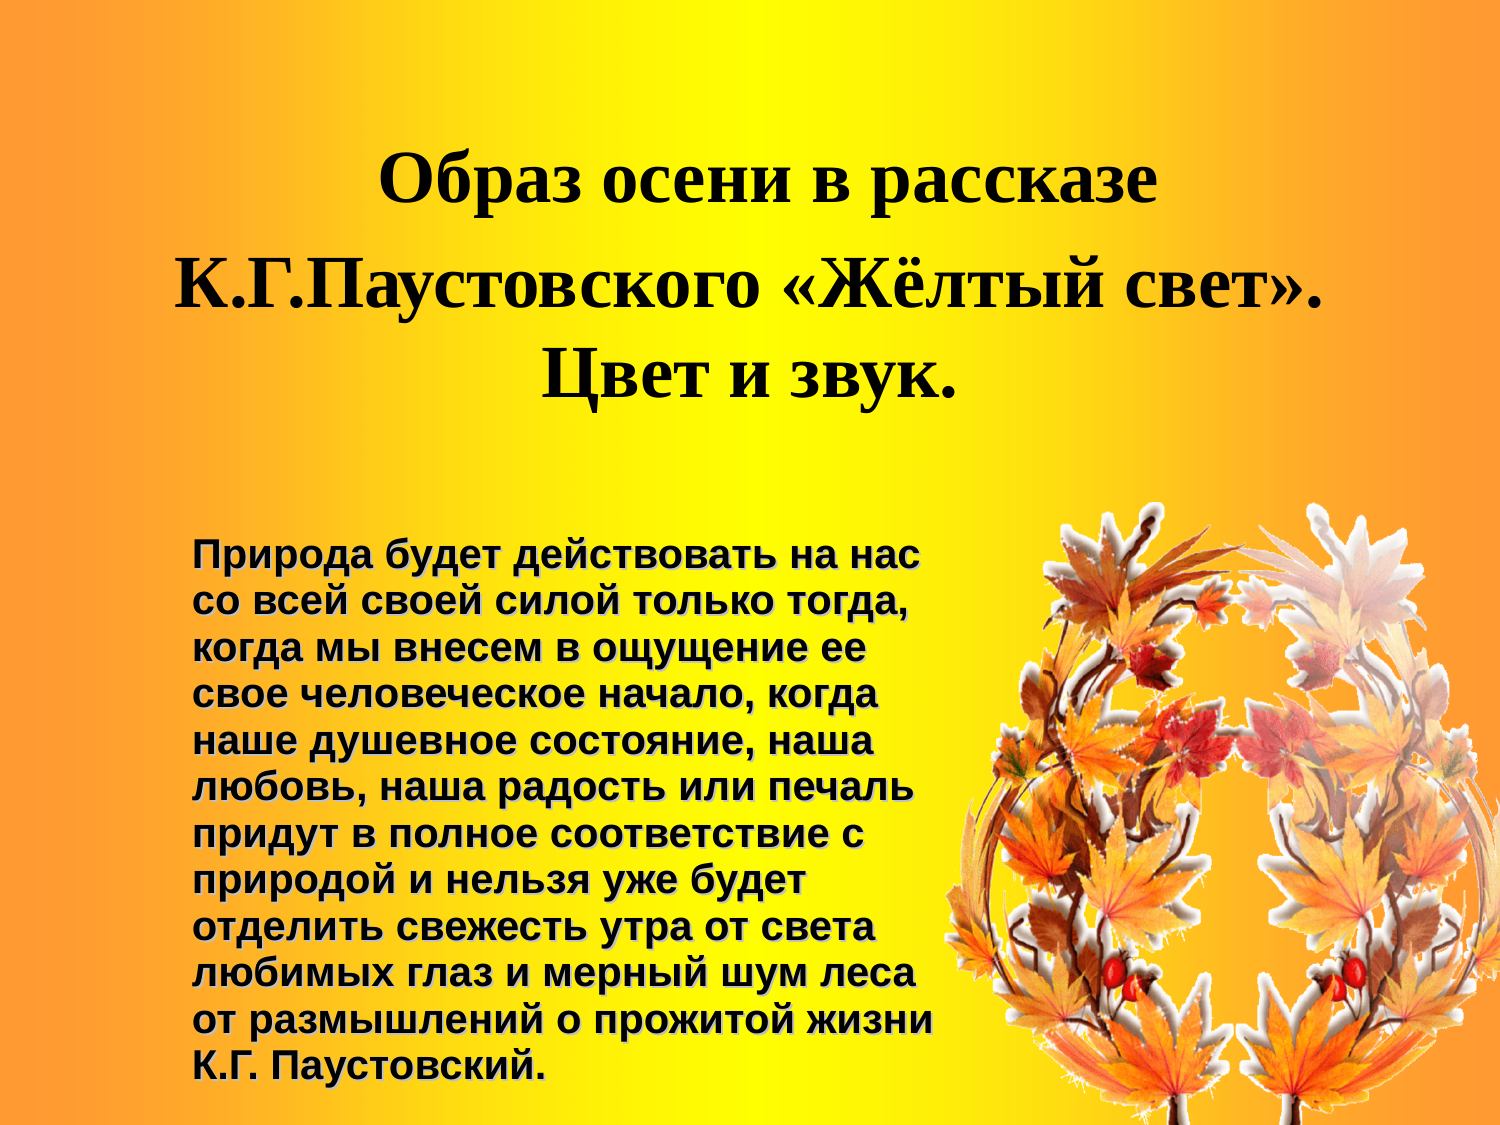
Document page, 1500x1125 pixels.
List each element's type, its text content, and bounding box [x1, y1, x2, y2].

text_box Природа будет действовать на нас со всей своей силой только тогда, когда мы внесем в ощущение ее свое человеческое начало, когда наше душевное состояние, наша любовь, наша радость или печаль придут в полное соответствие с природой и нельзя уже будет отделить свежесть утра от света любимых глаз и мерный шум леса от размышлений о прожитой жизни К.Г. Паустовский. [177, 523, 975, 1125]
picture [0, 0, 1500, 1125]
title Образ осени в рассказе К.Г.Паустовского «Жёлтый свет». Цвет и звук. [75, 45, 1425, 233]
